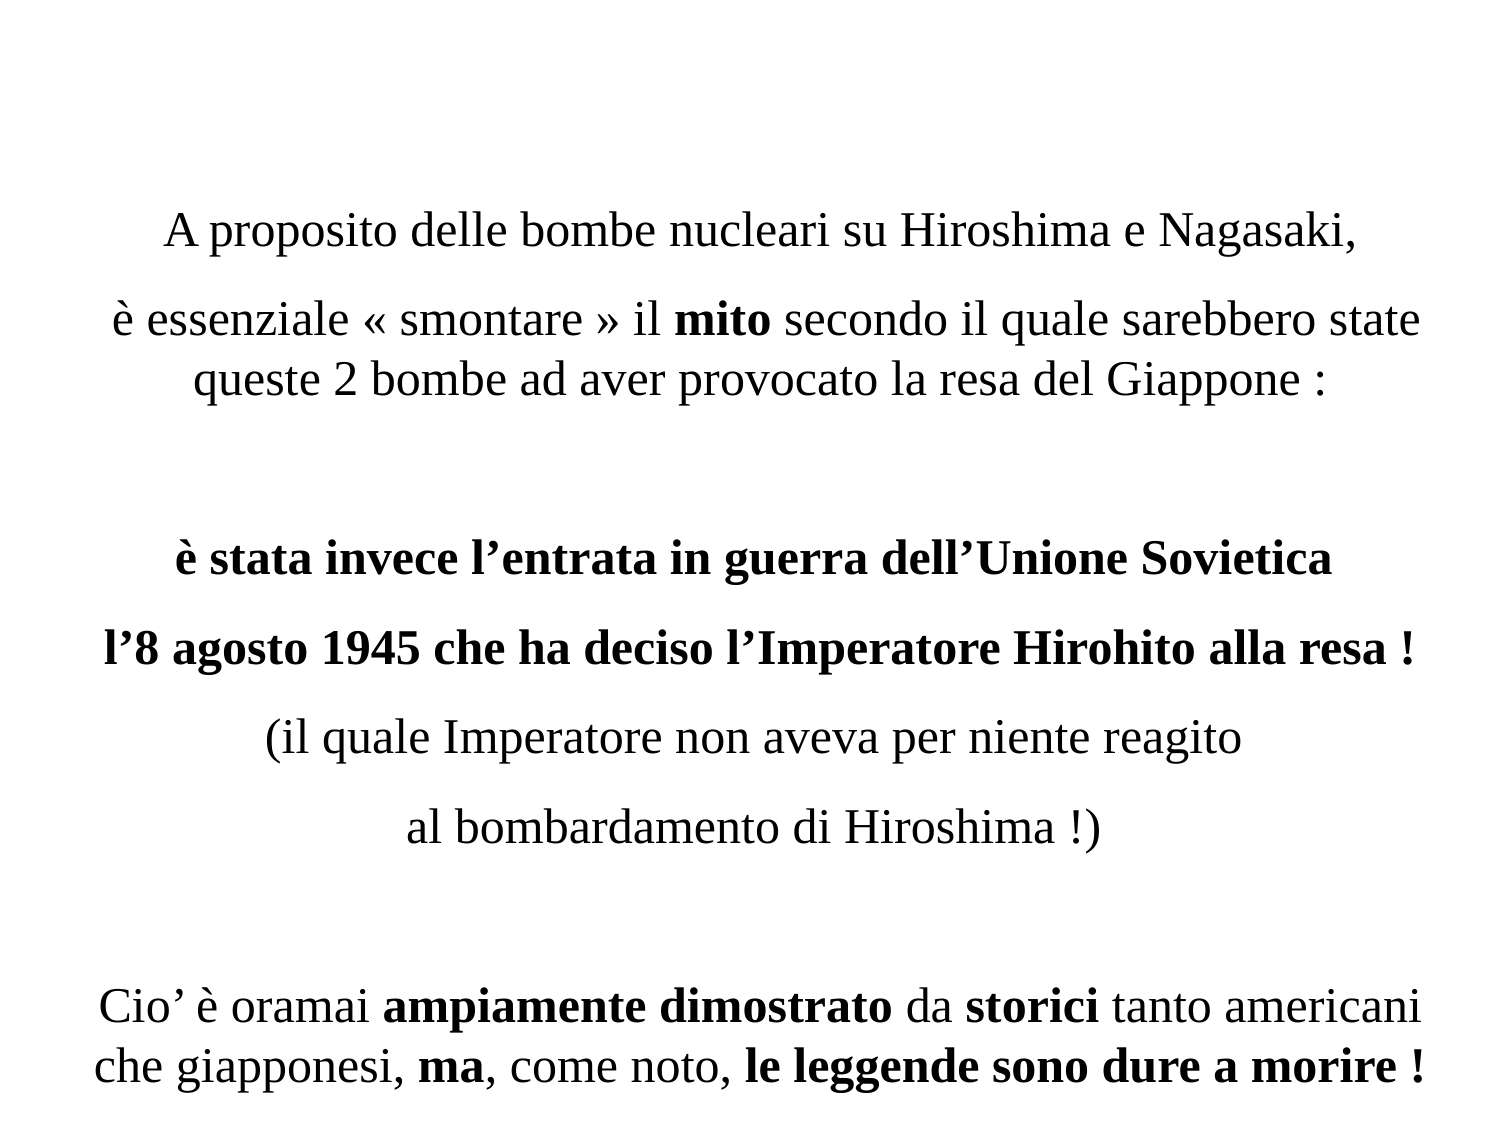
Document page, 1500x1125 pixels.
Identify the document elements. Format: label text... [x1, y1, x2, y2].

list A proposito delle bombe nucleari su Hiroshima e Nagasaki, è essenziale « smontare » il mito secondo il quale sarebbero state queste 2 bombe ad aver provocato la resa del Giappone : è stata invece l’entrata in guerra dell’Unione Sovietica l’8 agosto 1945 che ha deciso l’Imperatore Hirohito alla resa ! (il quale Imperatore non aveva per niente reagito al bombardamento di Hiroshima !) Cio’ è oramai ampiamente dimostrato da storici tanto americani che giapponesi, ma, come noto, le leggende sono dure a morire ! (per maggiori informazioni : vedere in Appendice) [75, 79, 1446, 1005]
